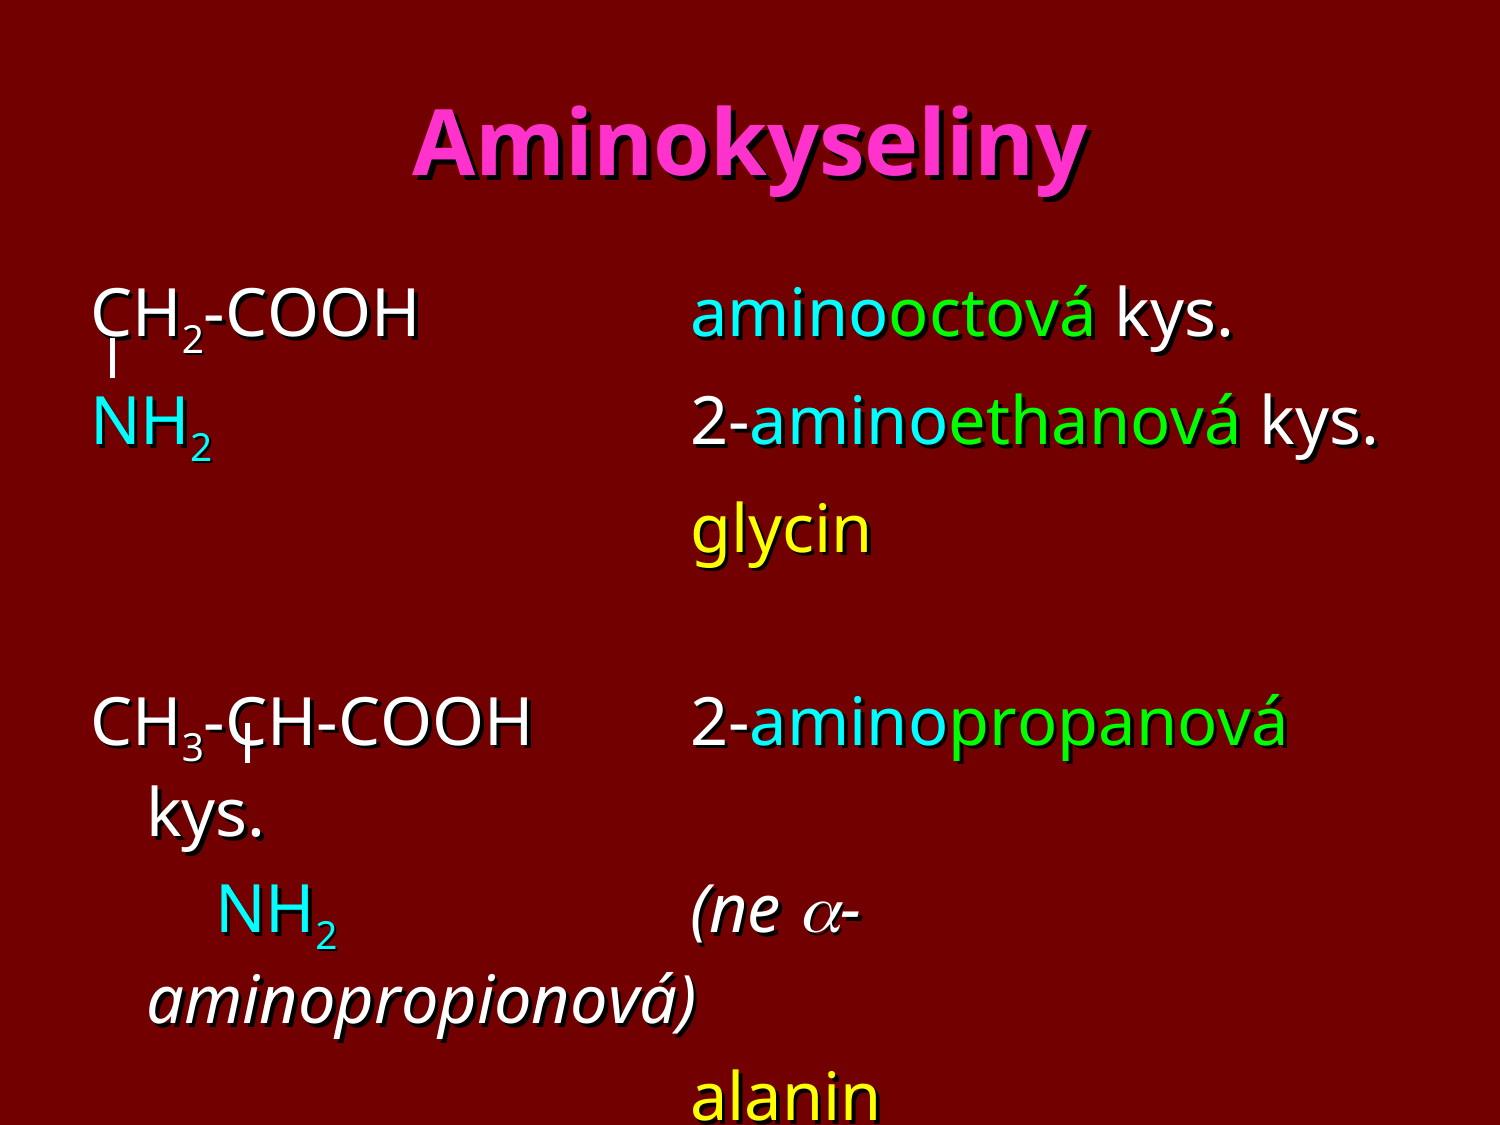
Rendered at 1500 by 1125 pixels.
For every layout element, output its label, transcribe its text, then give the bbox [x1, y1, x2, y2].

list CH2-COOH aminooctová kys. NH2 2-aminoethanová kys. glycin CH3-CH-COOH 2-aminopropanová kys. NH2 (ne -aminopropionová) alanin [75, 262, 1426, 1125]
title Aminokyseliny [75, 45, 1426, 233]
